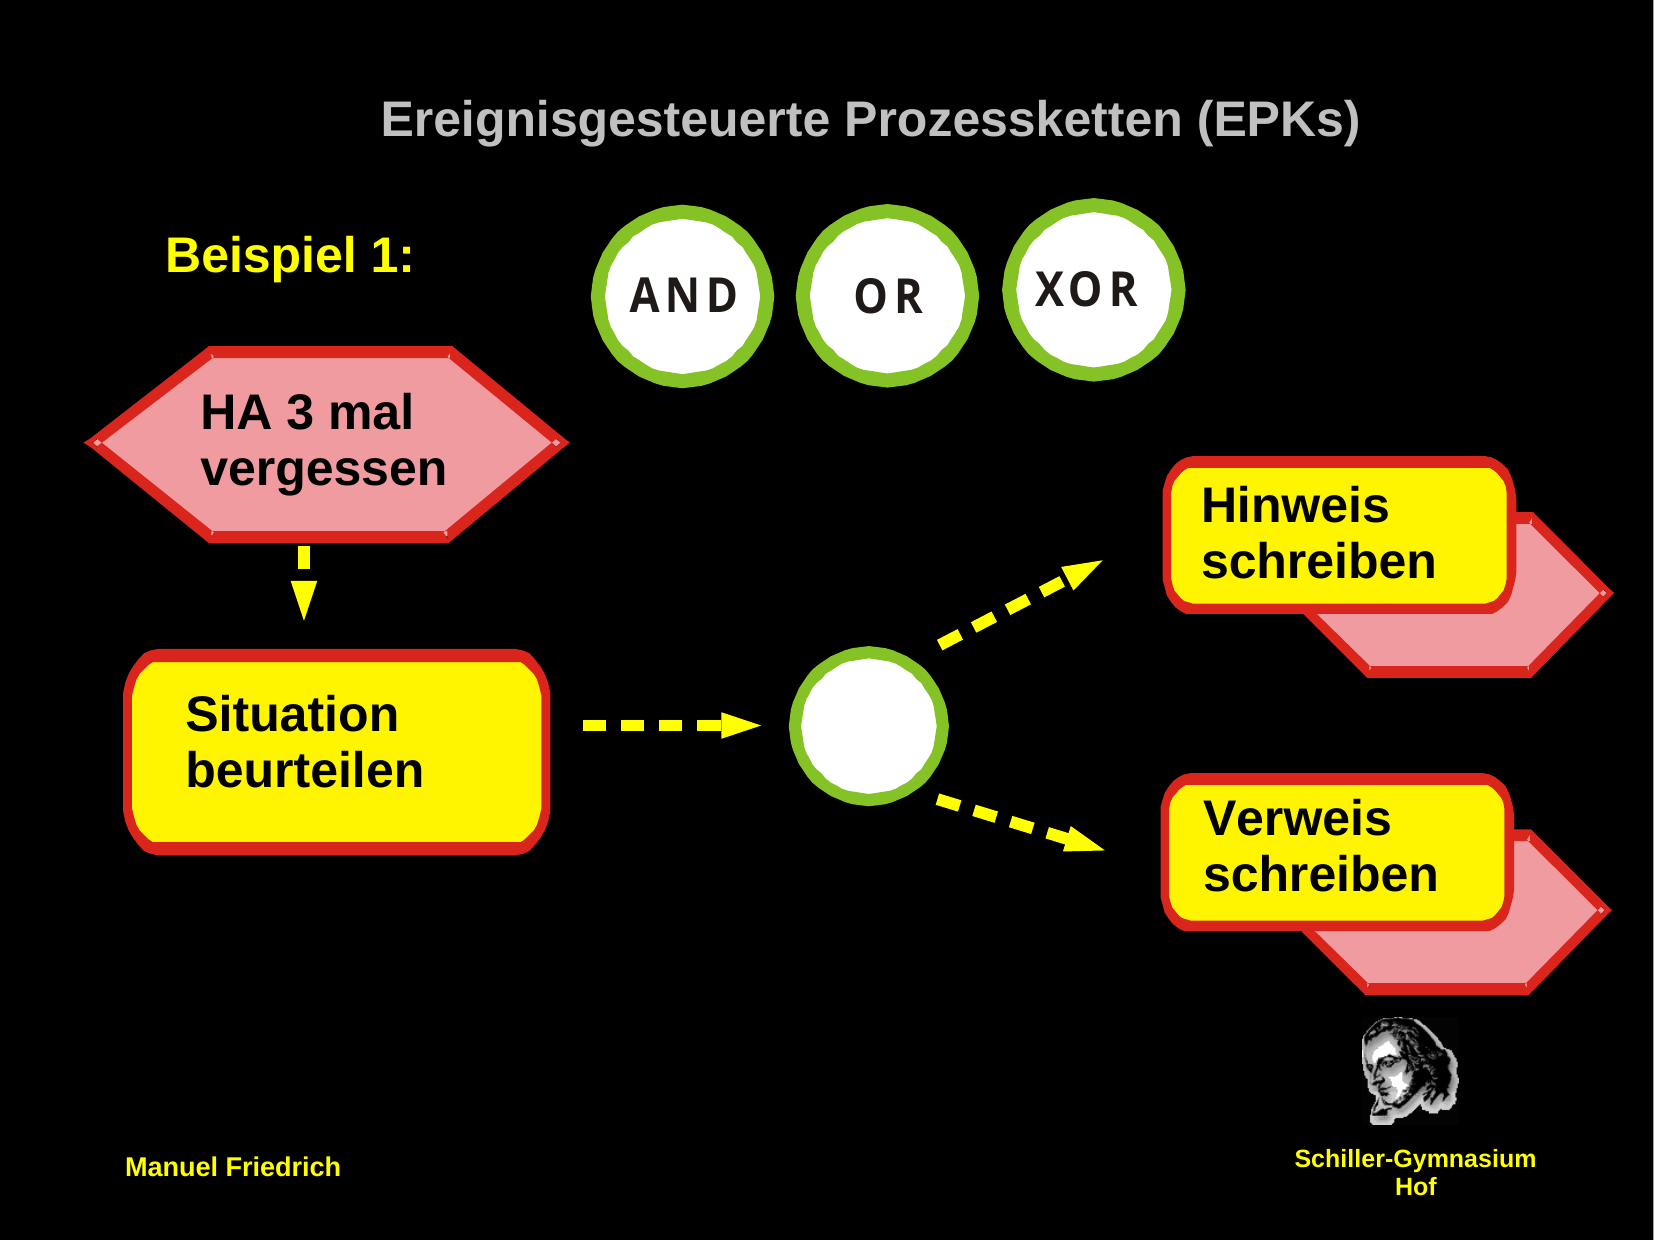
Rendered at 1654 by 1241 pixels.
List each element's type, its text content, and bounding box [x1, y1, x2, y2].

text_box Beispiel 1: [165, 227, 430, 289]
text_box Verweis schreiben [1203, 790, 1449, 913]
text_box Ereignisgesteuerte Prozessketten (EPKs) [380, 91, 1391, 153]
chart [784, 641, 954, 811]
text_box Situation beurteilen [185, 686, 447, 809]
text_box HA 3 mal vergessen [200, 384, 457, 507]
chart [1155, 767, 1617, 1001]
chart [78, 340, 576, 549]
chart [117, 643, 556, 862]
chart [1157, 450, 1619, 684]
text_box Hinweis schreiben [1201, 477, 1447, 600]
chart [790, 199, 984, 393]
chart [586, 199, 779, 393]
picture [1362, 1017, 1459, 1125]
chart [997, 193, 1191, 387]
text_box Schiller-Gymnasium Hof [1294, 1145, 1547, 1205]
text_box Manuel Friedrich [124, 1151, 351, 1184]
